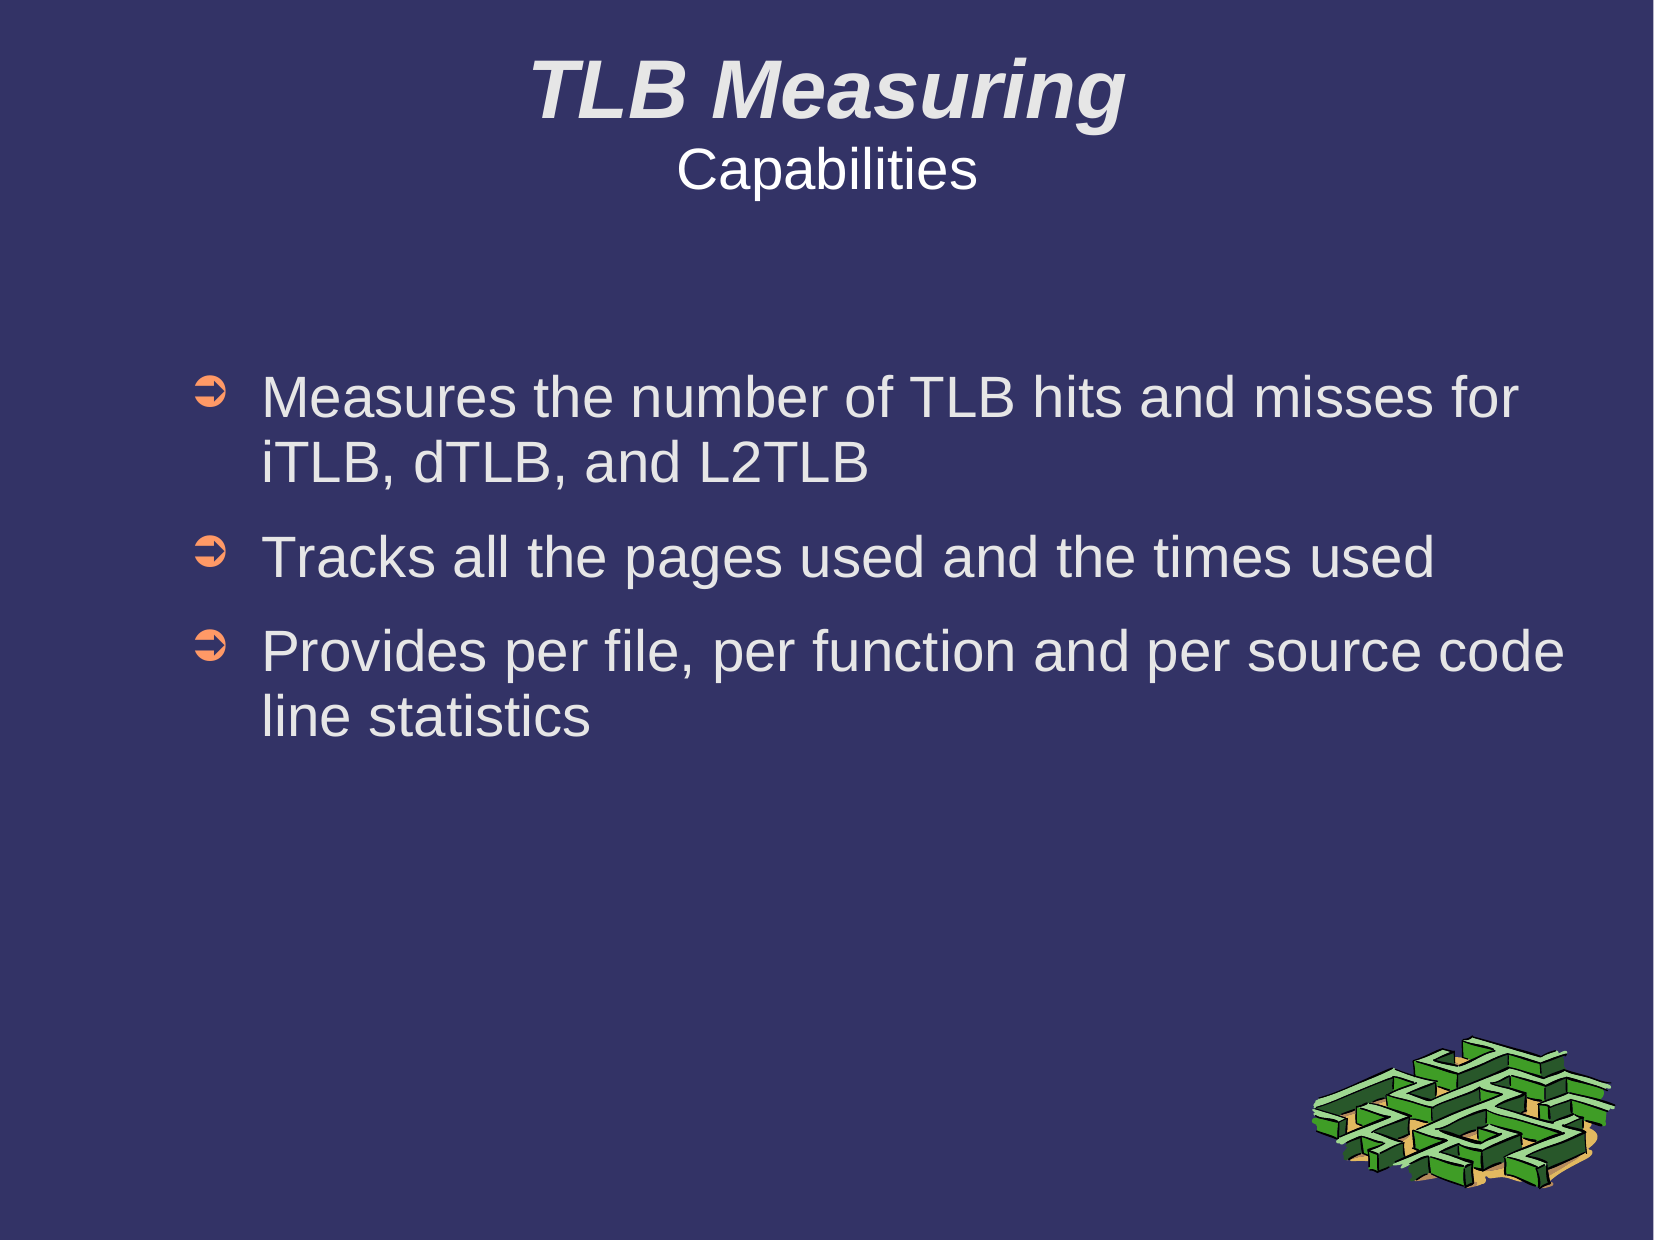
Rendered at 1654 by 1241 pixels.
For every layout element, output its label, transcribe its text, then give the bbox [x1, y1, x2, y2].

list Measures the number of TLB hits and misses for iTLB, dTLB, and L2TLB Tracks all the pages used and the times used Provides per file, per function and per source code line statistics [178, 364, 1570, 1147]
title TLB Measuring Capabilities [121, 19, 1534, 227]
